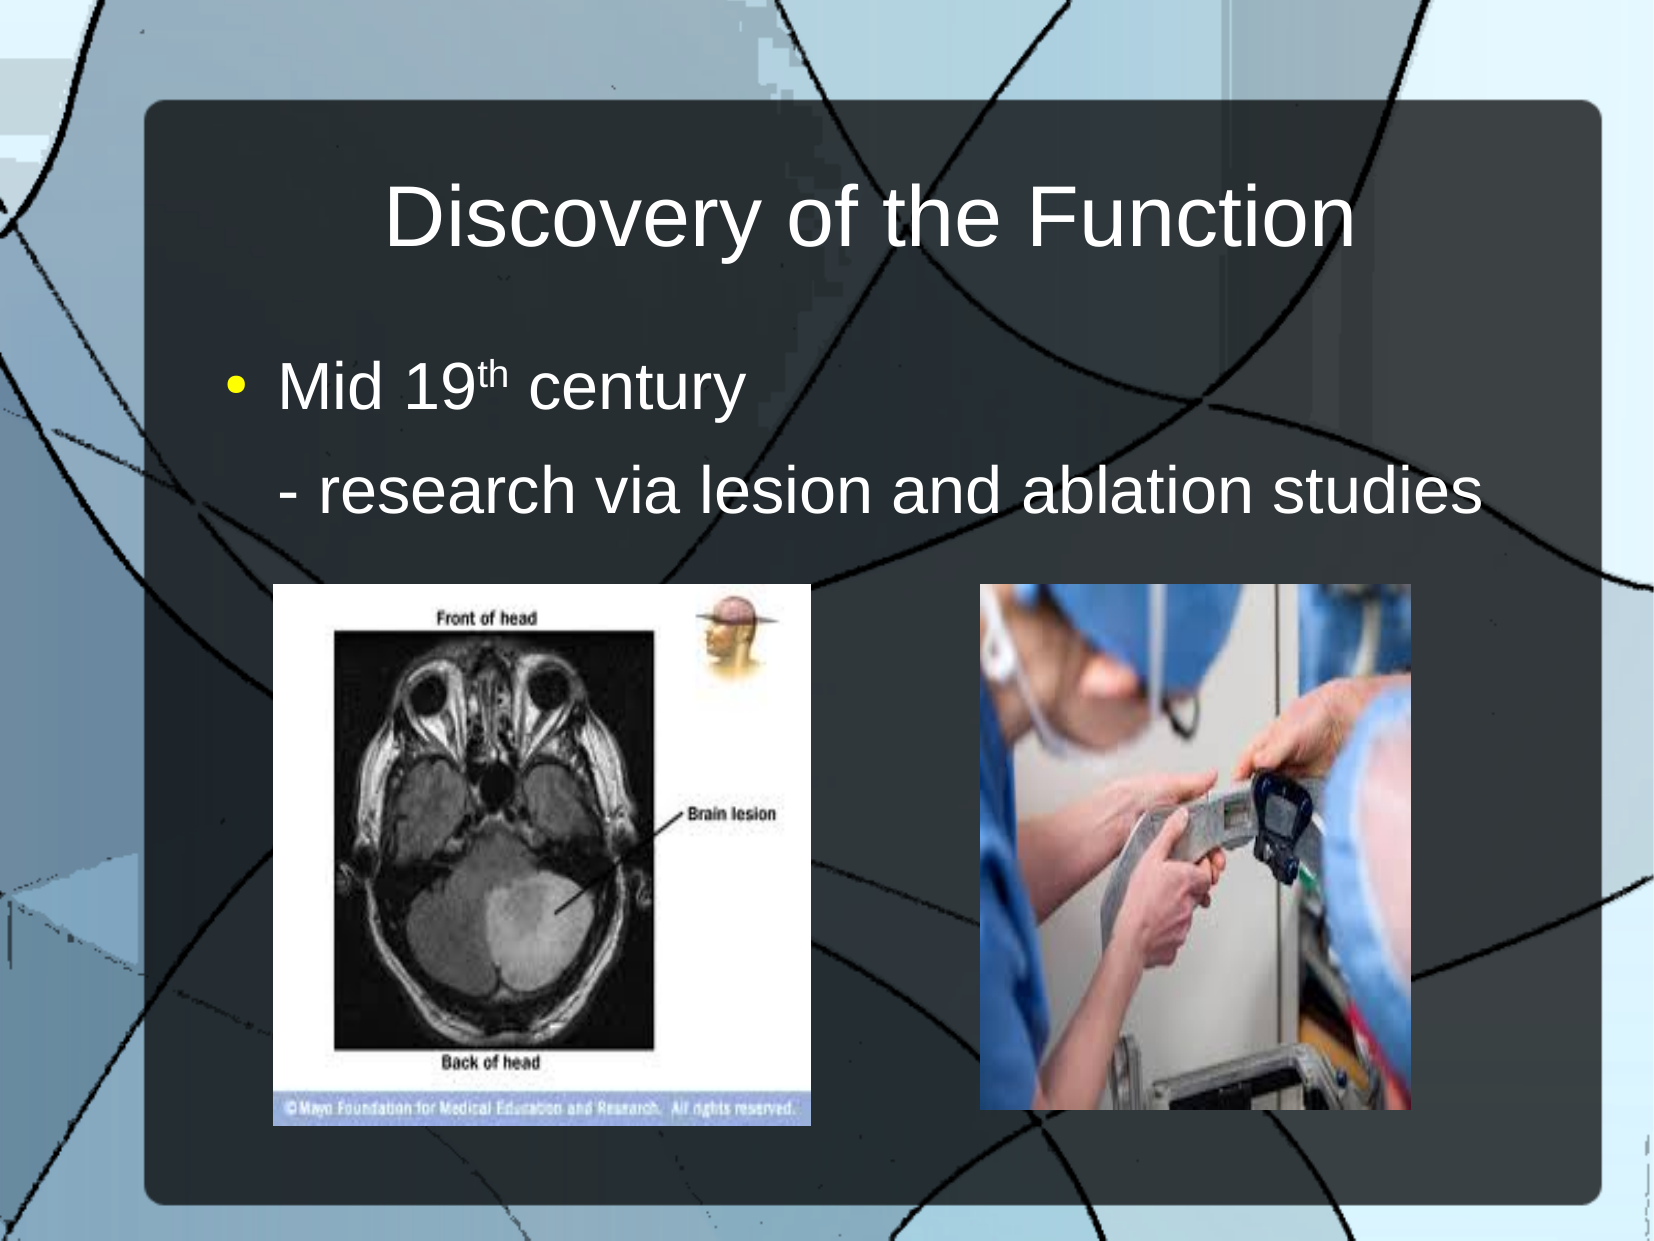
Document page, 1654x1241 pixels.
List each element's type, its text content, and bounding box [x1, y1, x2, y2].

list Mid 19th century - research via lesion and ablation studies [206, 349, 1571, 1034]
picture [0, 0, 1654, 1241]
title Discovery of the Function [159, 108, 1583, 325]
